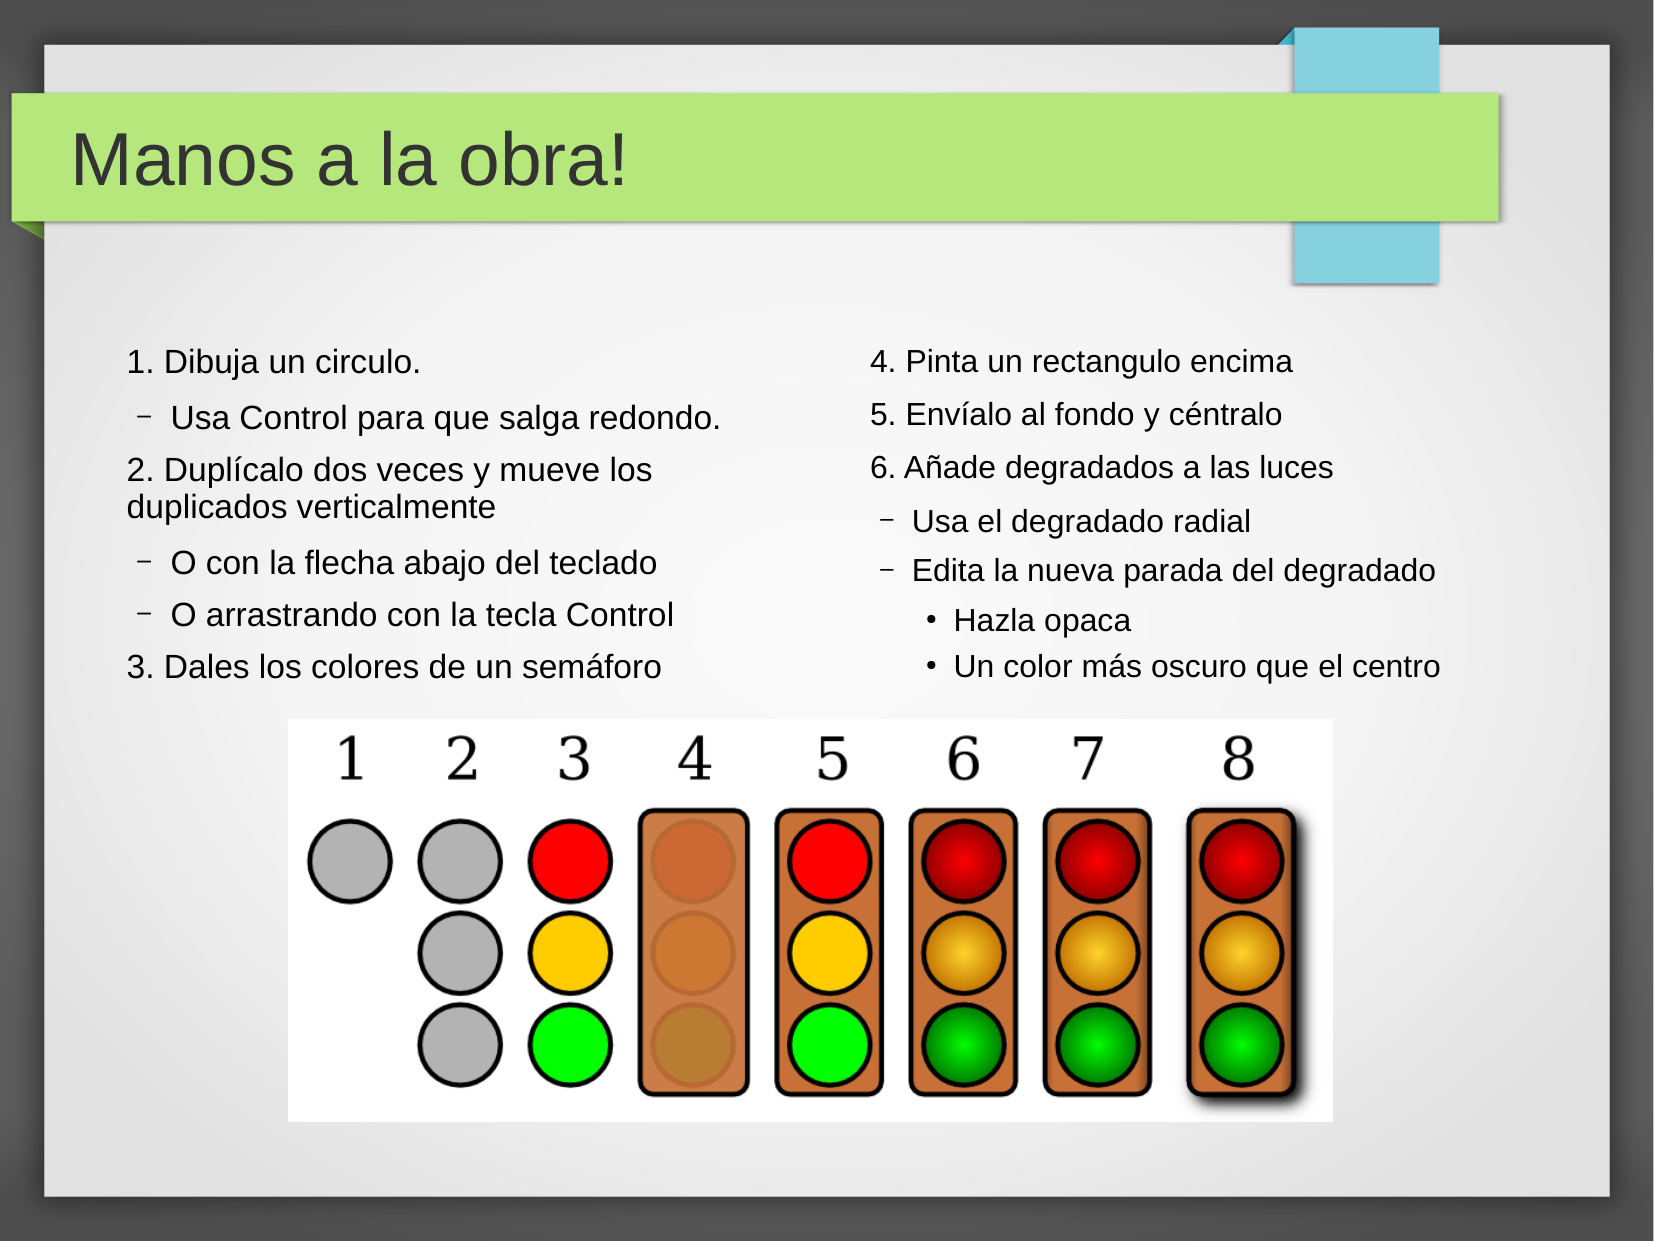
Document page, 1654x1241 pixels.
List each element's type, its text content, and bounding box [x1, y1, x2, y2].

list 1. Dibuja un circulo. Usa Control para que salga redondo. 2. Duplícalo dos veces y mueve los duplicados verticalmente O con la flecha abajo del teclado O arrastrando con la tecla Control 3. Dales los colores de un semáforo [82, 343, 793, 687]
title Manos a la obra! [70, 106, 1229, 213]
list 4. Pinta un rectangulo encima 5. Envíalo al fondo y céntralo 6. Añade degradados a las luces Usa el degradado radial Edita la nueva parada del degradado Hazla opaca Un color más oscuro que el centro [828, 343, 1539, 687]
picture [0, 0, 1654, 1241]
